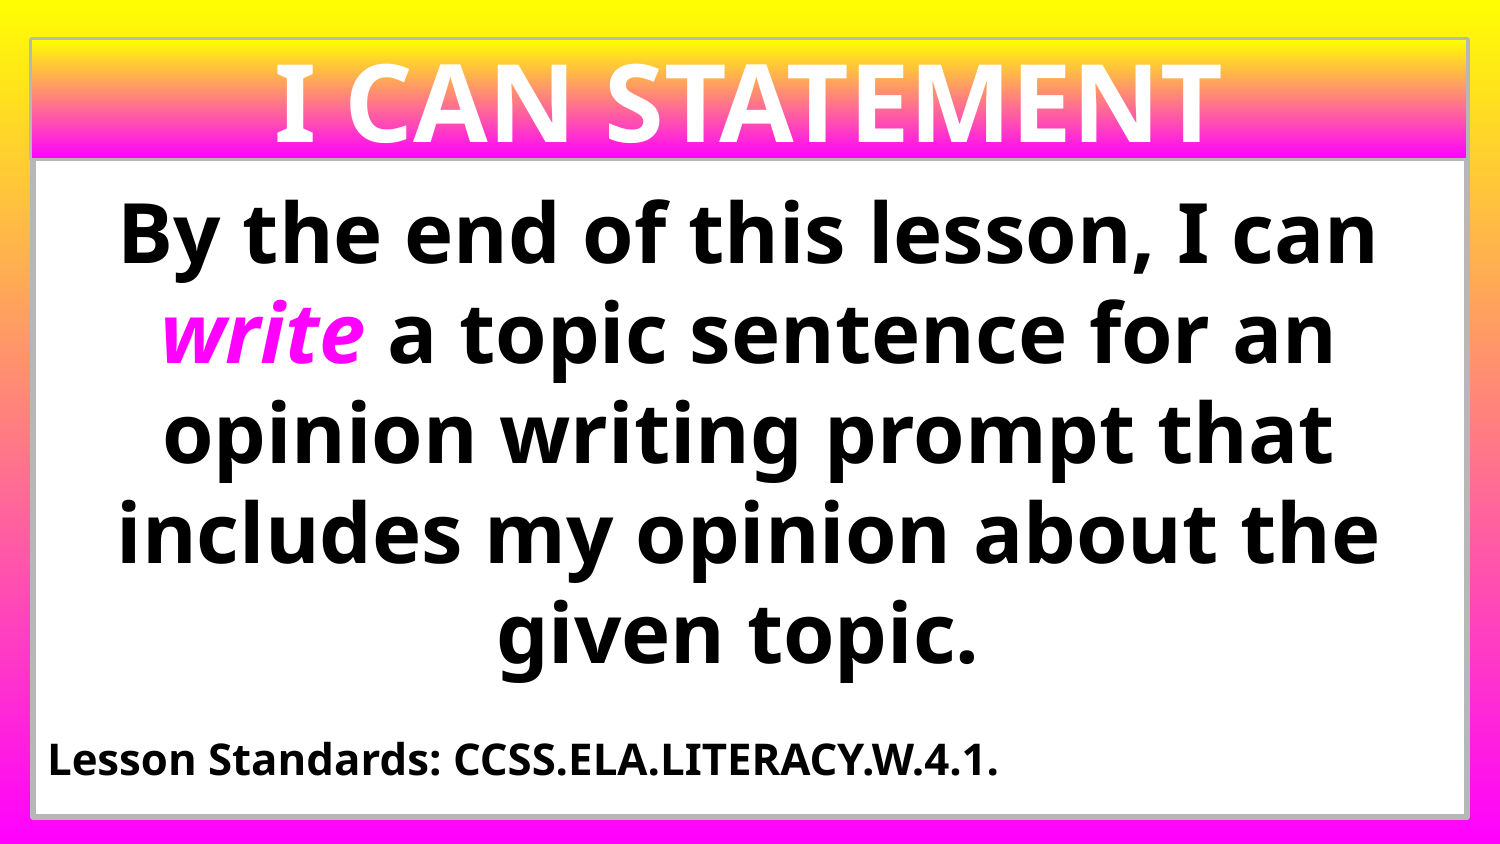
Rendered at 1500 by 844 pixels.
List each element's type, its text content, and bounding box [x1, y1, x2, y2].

text_box By the end of this lesson, I can write a topic sentence for an opinion writing prompt that includes my opinion about the given topic. Lesson Standards: CCSS.ELA.LITERACY.W.4.1. [32, 157, 1466, 817]
text_box I CAN STATEMENT [32, 40, 1466, 157]
